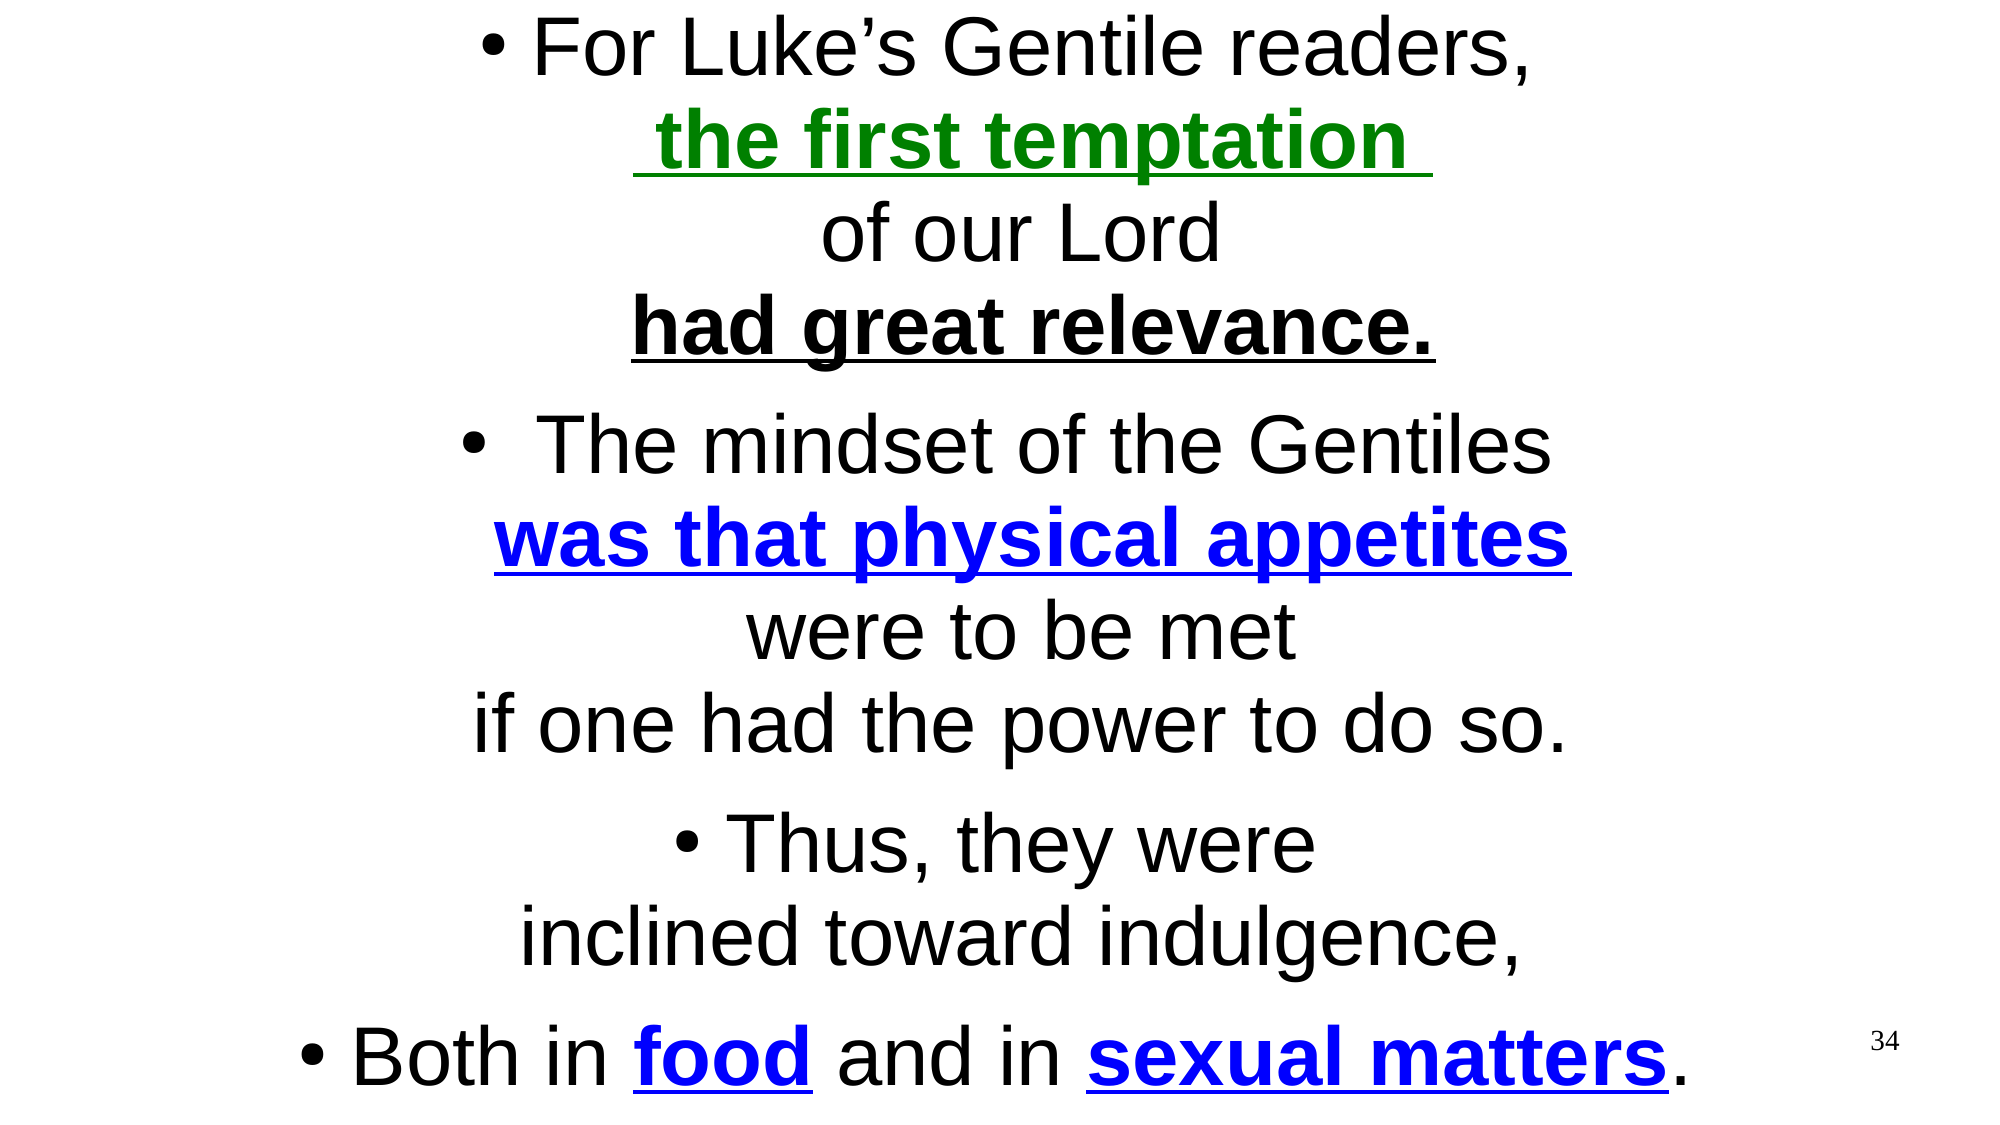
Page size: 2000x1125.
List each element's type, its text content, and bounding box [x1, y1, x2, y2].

list For Luke’s Gentile readers, the first temptation of our Lord had great relevance. The mindset of the Gentiles was that physical appetites were to be met if one had the power to do so. Thus, they were inclined toward indulgence, Both in food and in sexual matters. [0, 0, 1996, 1123]
